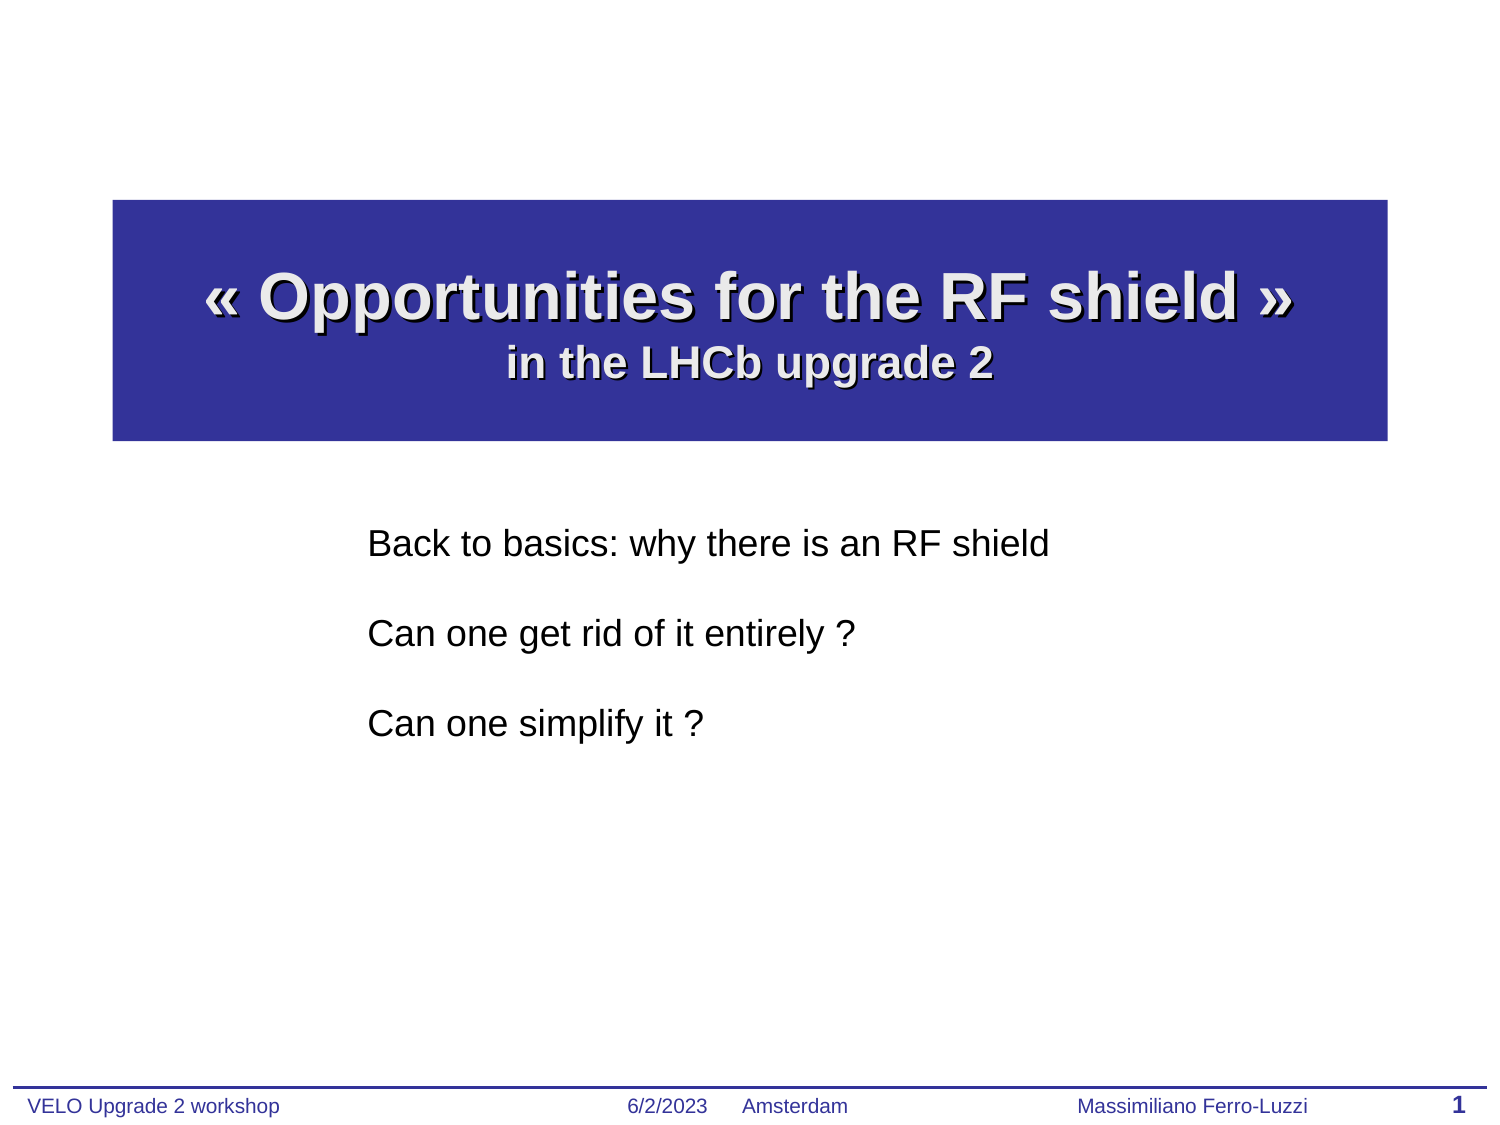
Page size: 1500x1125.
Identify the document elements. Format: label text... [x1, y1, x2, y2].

text_box Back to basics: why there is an RF shield Can one get rid of it entirely ? Can one simplify it ? [352, 512, 1242, 889]
title « Opportunities for the RF shield » in the LHCb upgrade 2 [112, 199, 1388, 442]
